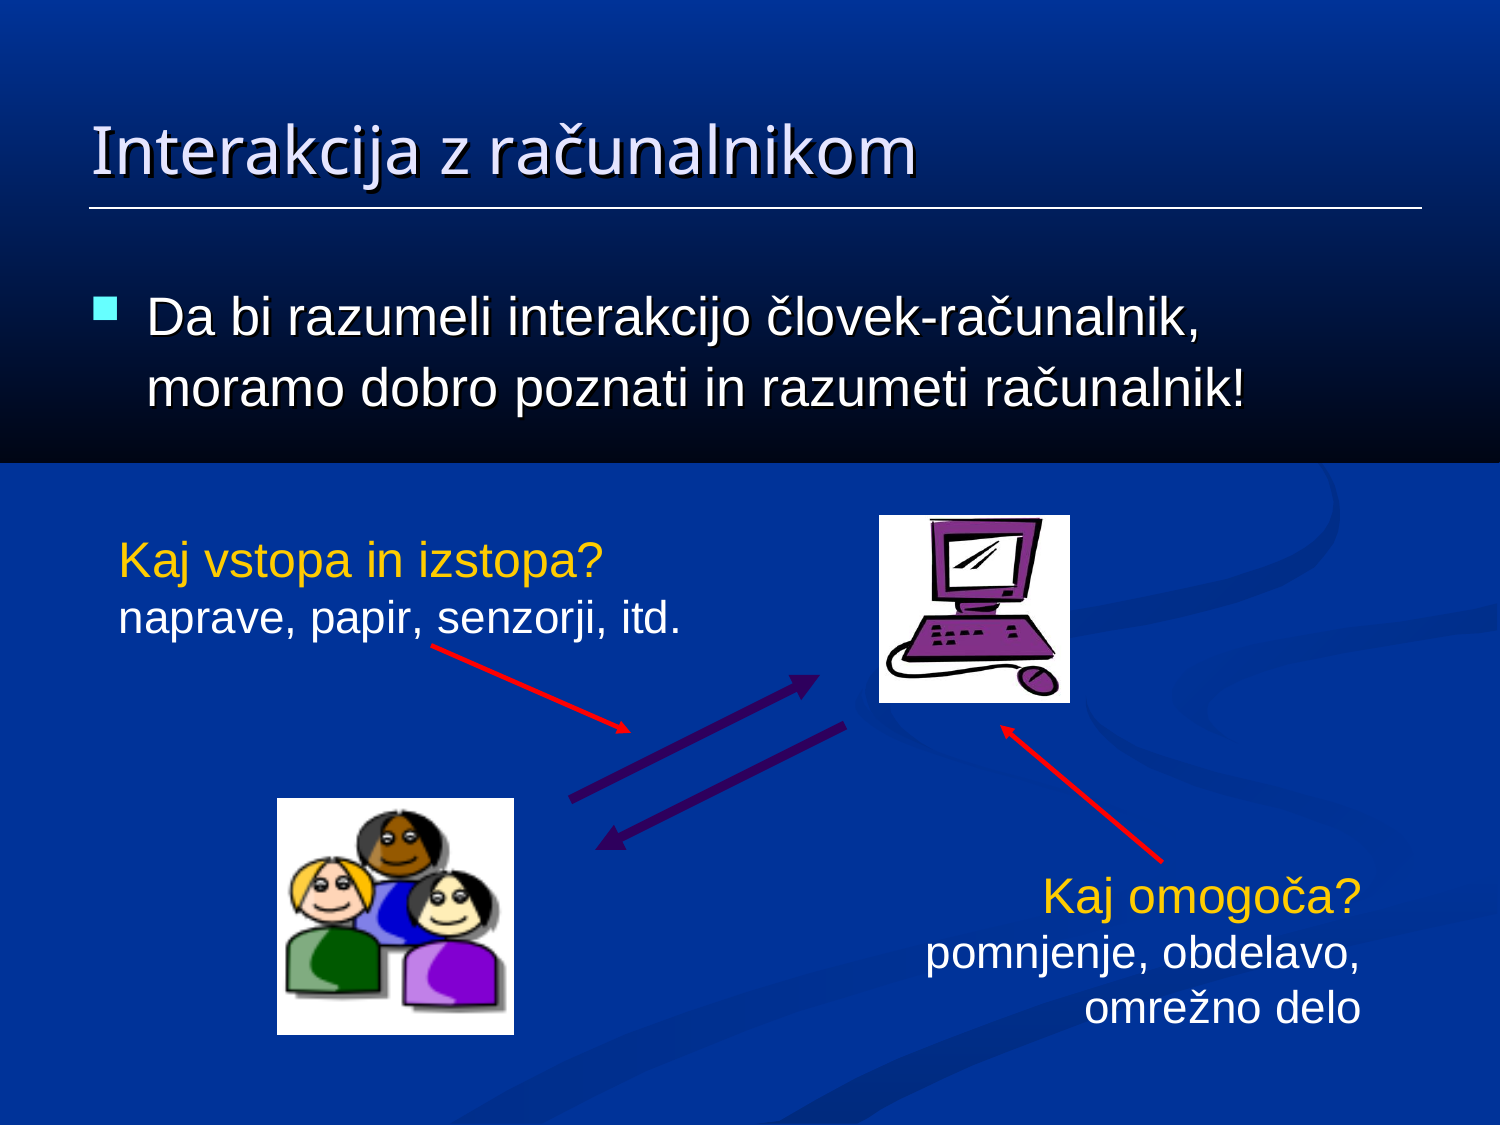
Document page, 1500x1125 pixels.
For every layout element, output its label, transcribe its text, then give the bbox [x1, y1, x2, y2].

text_box Interakcija z računalnikom [76, 54, 1352, 242]
picture [879, 515, 1070, 703]
picture [277, 798, 514, 1035]
text_box Kaj omogoča? pomnjenje, obdelavo, omrežno delo [910, 855, 1377, 1041]
list Da bi razumeli interakcijo človek-računalnik, moramo dobro poznati in razumeti računalnik! [75, 267, 1426, 1083]
text_box Kaj vstopa in izstopa? naprave, papir, senzorji, itd. [104, 520, 698, 651]
